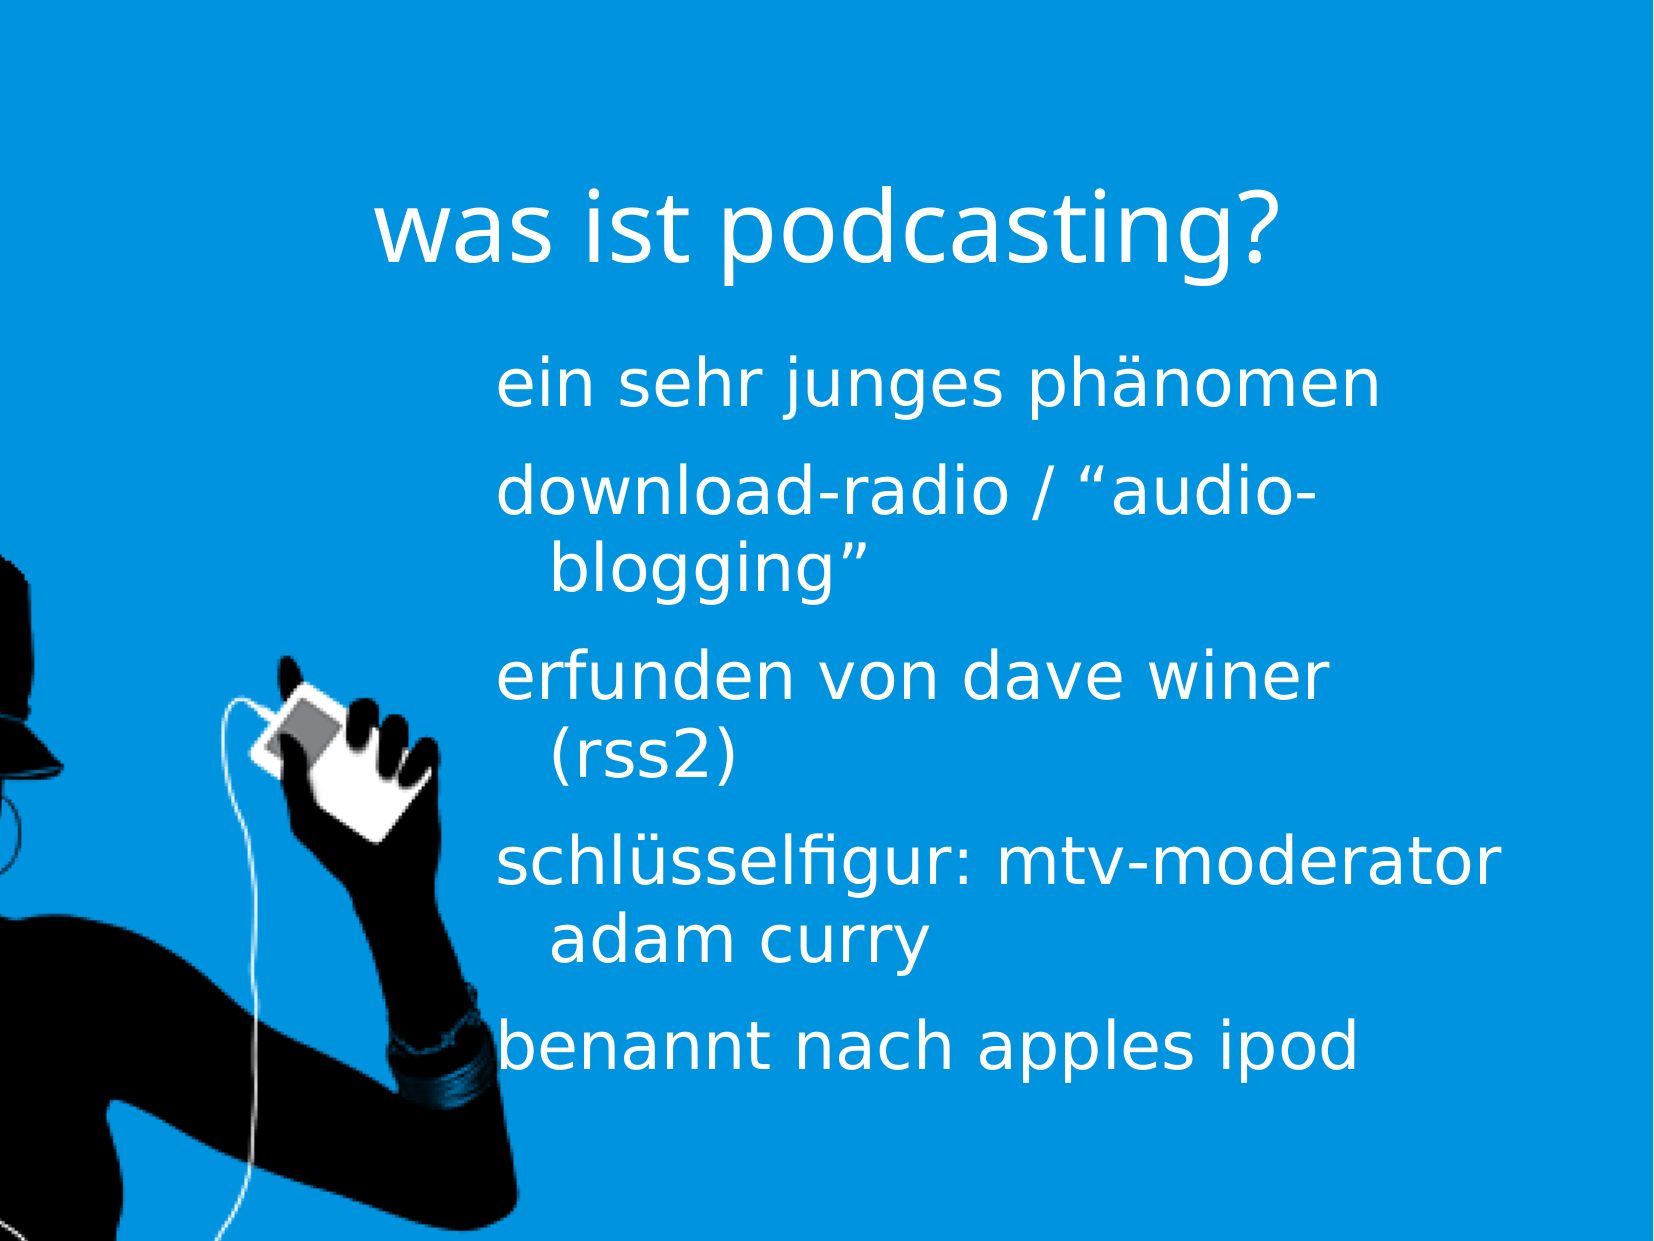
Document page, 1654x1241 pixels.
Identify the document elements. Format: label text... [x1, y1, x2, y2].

picture [31, 771, 59, 778]
title was ist podcasting? [121, 102, 1533, 344]
picture [0, 719, 60, 773]
list ein sehr junges phänomen download-radio / “audio-blogging” erfunden von dave winer (rss2) schlüsselfigur: mtv-moderator adam curry benannt nach apples ipod [477, 344, 1533, 1127]
picture [0, 558, 33, 720]
picture [0, 657, 516, 1241]
